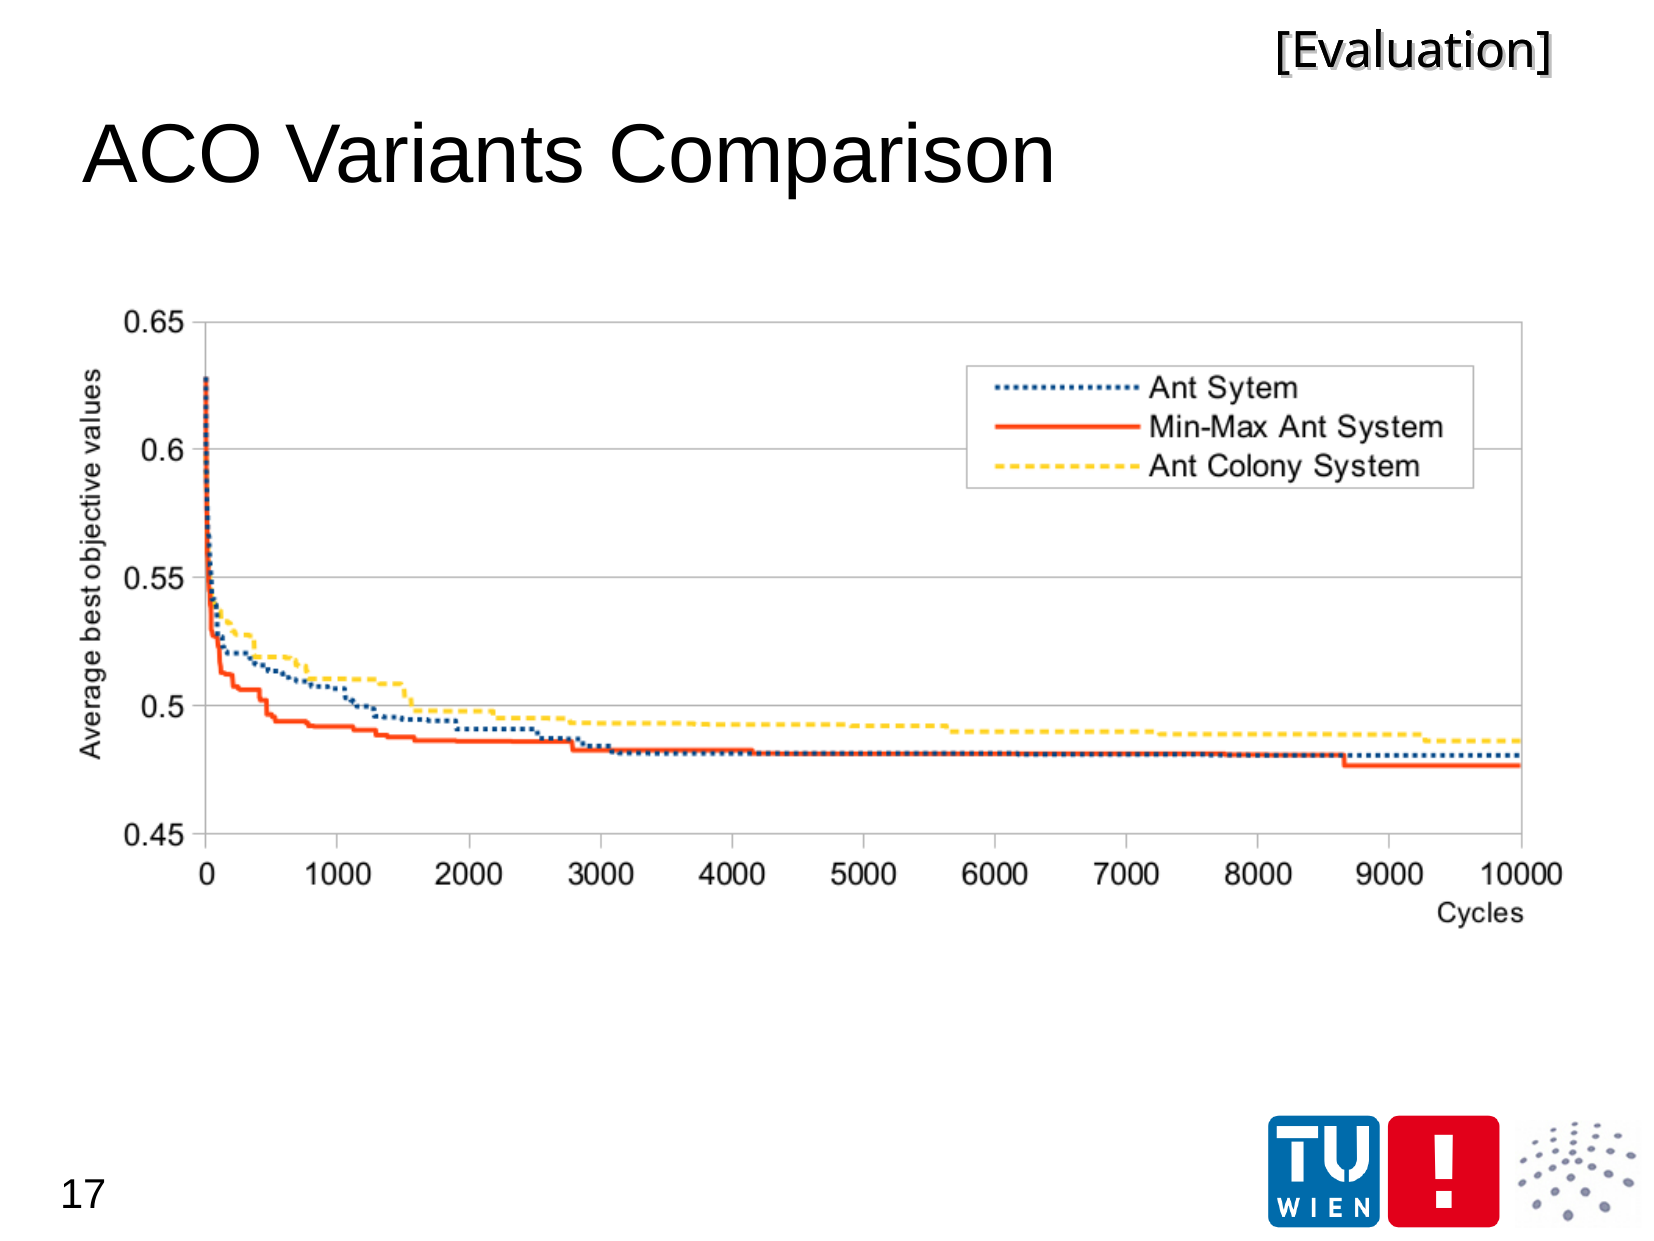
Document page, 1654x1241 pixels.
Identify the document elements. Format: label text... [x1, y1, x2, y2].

picture [58, 292, 1587, 949]
picture [1261, 1110, 1507, 1234]
title ACO Variants Comparison [82, 73, 1571, 234]
picture [1515, 1120, 1642, 1228]
text_box [Evaluation] [1260, 6, 1591, 87]
